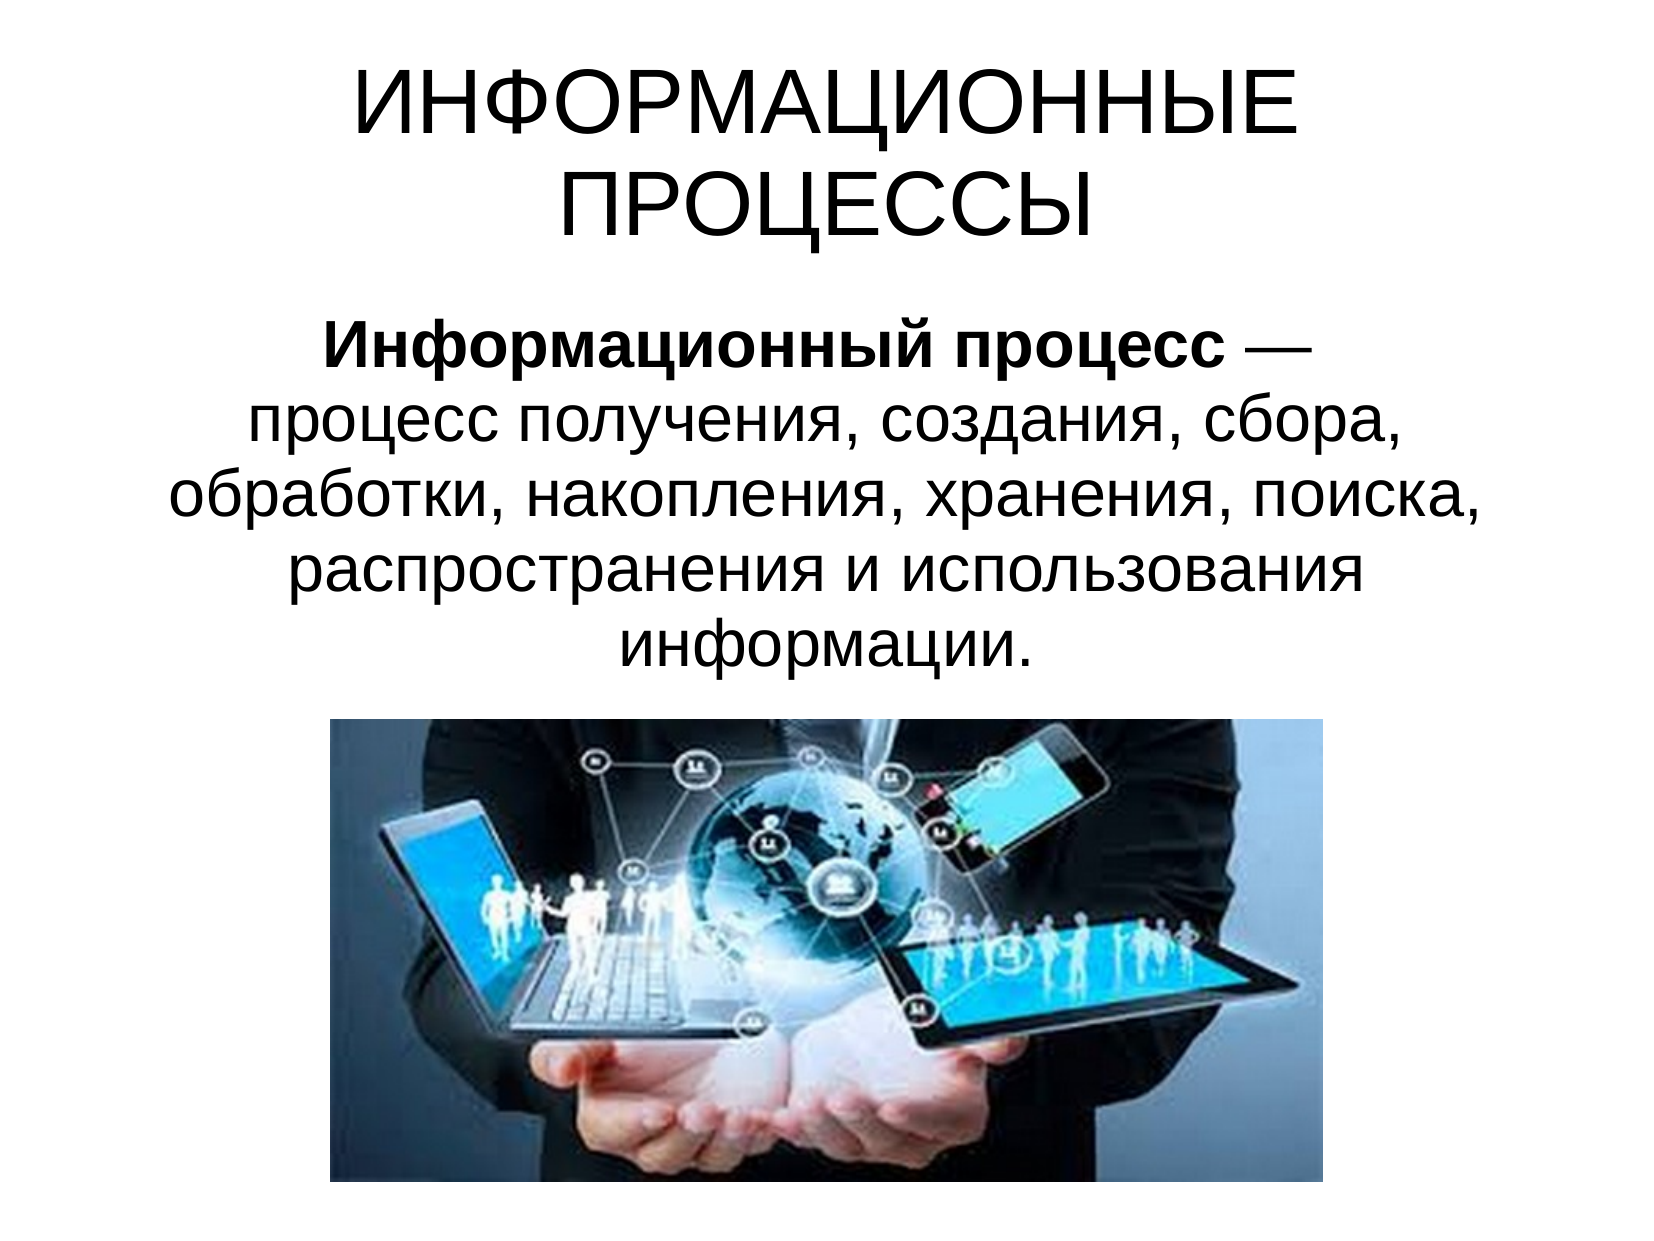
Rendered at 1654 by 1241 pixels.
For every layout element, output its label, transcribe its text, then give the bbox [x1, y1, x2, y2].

picture [330, 719, 1323, 1182]
title ИНФОРМАЦИОННЫЕ ПРОЦЕССЫ [82, 49, 1571, 257]
subtitle Информационный процесс — процесс получения, создания, сбора, обработки, накопления, хранения, поиска, распространения и использования информации. [82, 290, 1571, 697]
